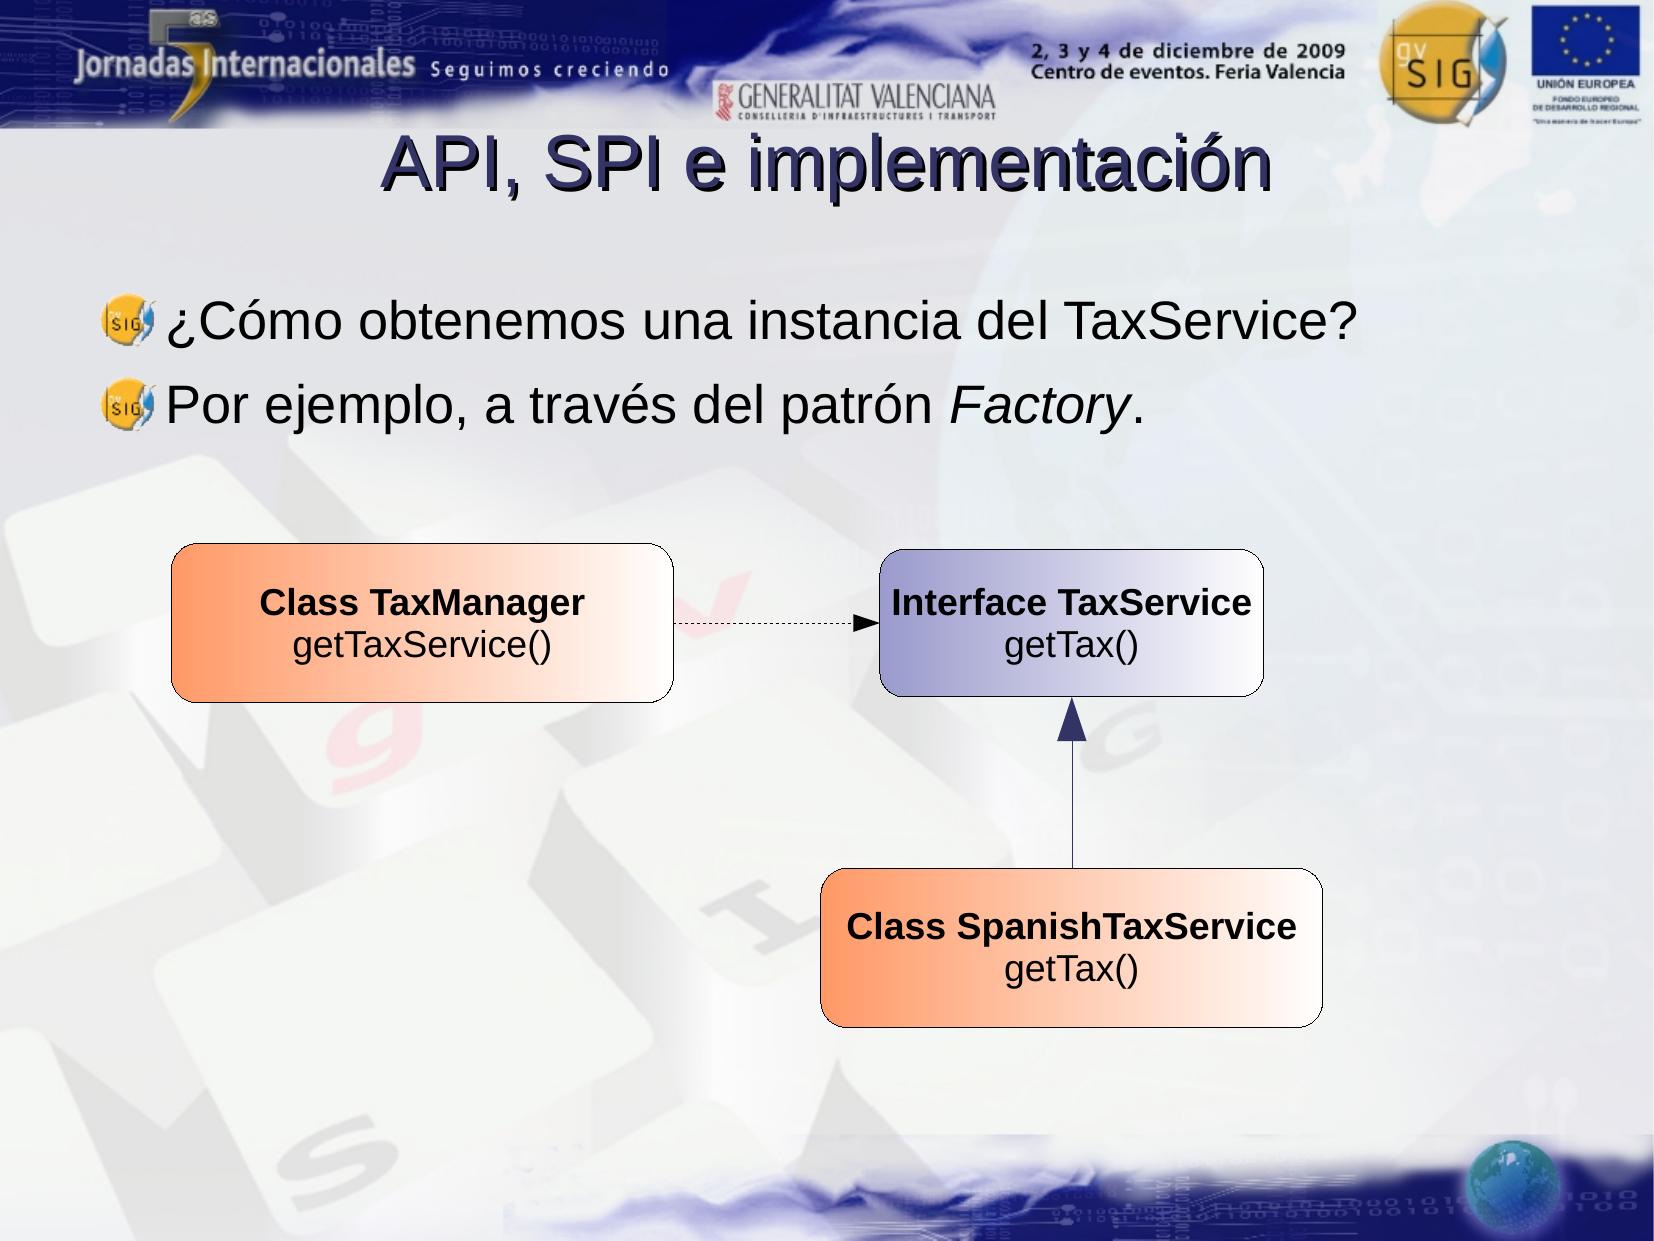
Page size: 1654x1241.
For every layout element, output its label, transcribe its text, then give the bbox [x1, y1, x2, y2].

title API, SPI e implementación [82, 47, 1571, 258]
text_box Class SpanishTaxService getTax() [820, 868, 1323, 1028]
picture [0, 0, 1654, 1241]
text_box Class TaxManager getTaxService() [171, 543, 674, 703]
list ¿Cómo obtenemos una instancia del TaxService? Por ejemplo, a través del patrón Factory. [82, 290, 1571, 1109]
text_box Interface TaxService getTax() [879, 549, 1264, 697]
